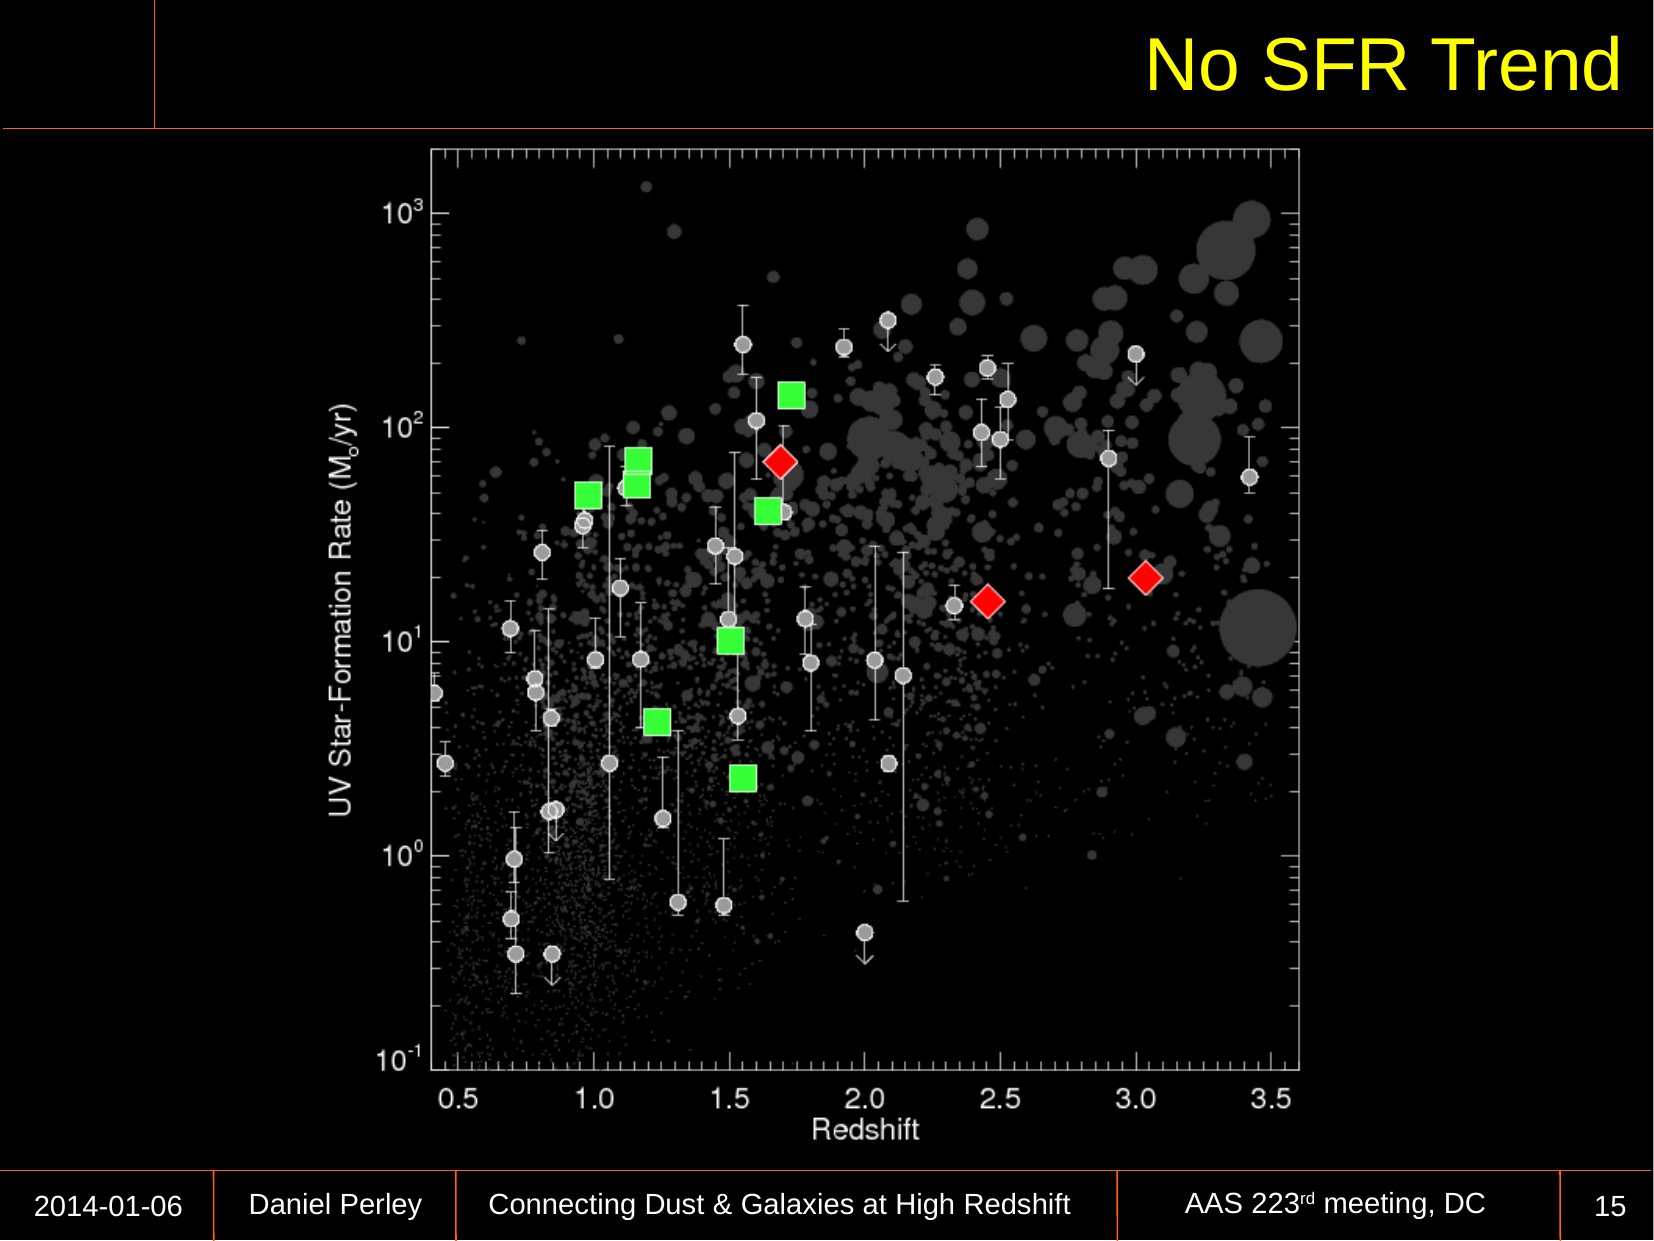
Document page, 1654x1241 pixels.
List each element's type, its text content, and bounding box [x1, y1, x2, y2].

title No SFR Trend [187, 21, 1624, 108]
picture [315, 133, 1322, 1143]
